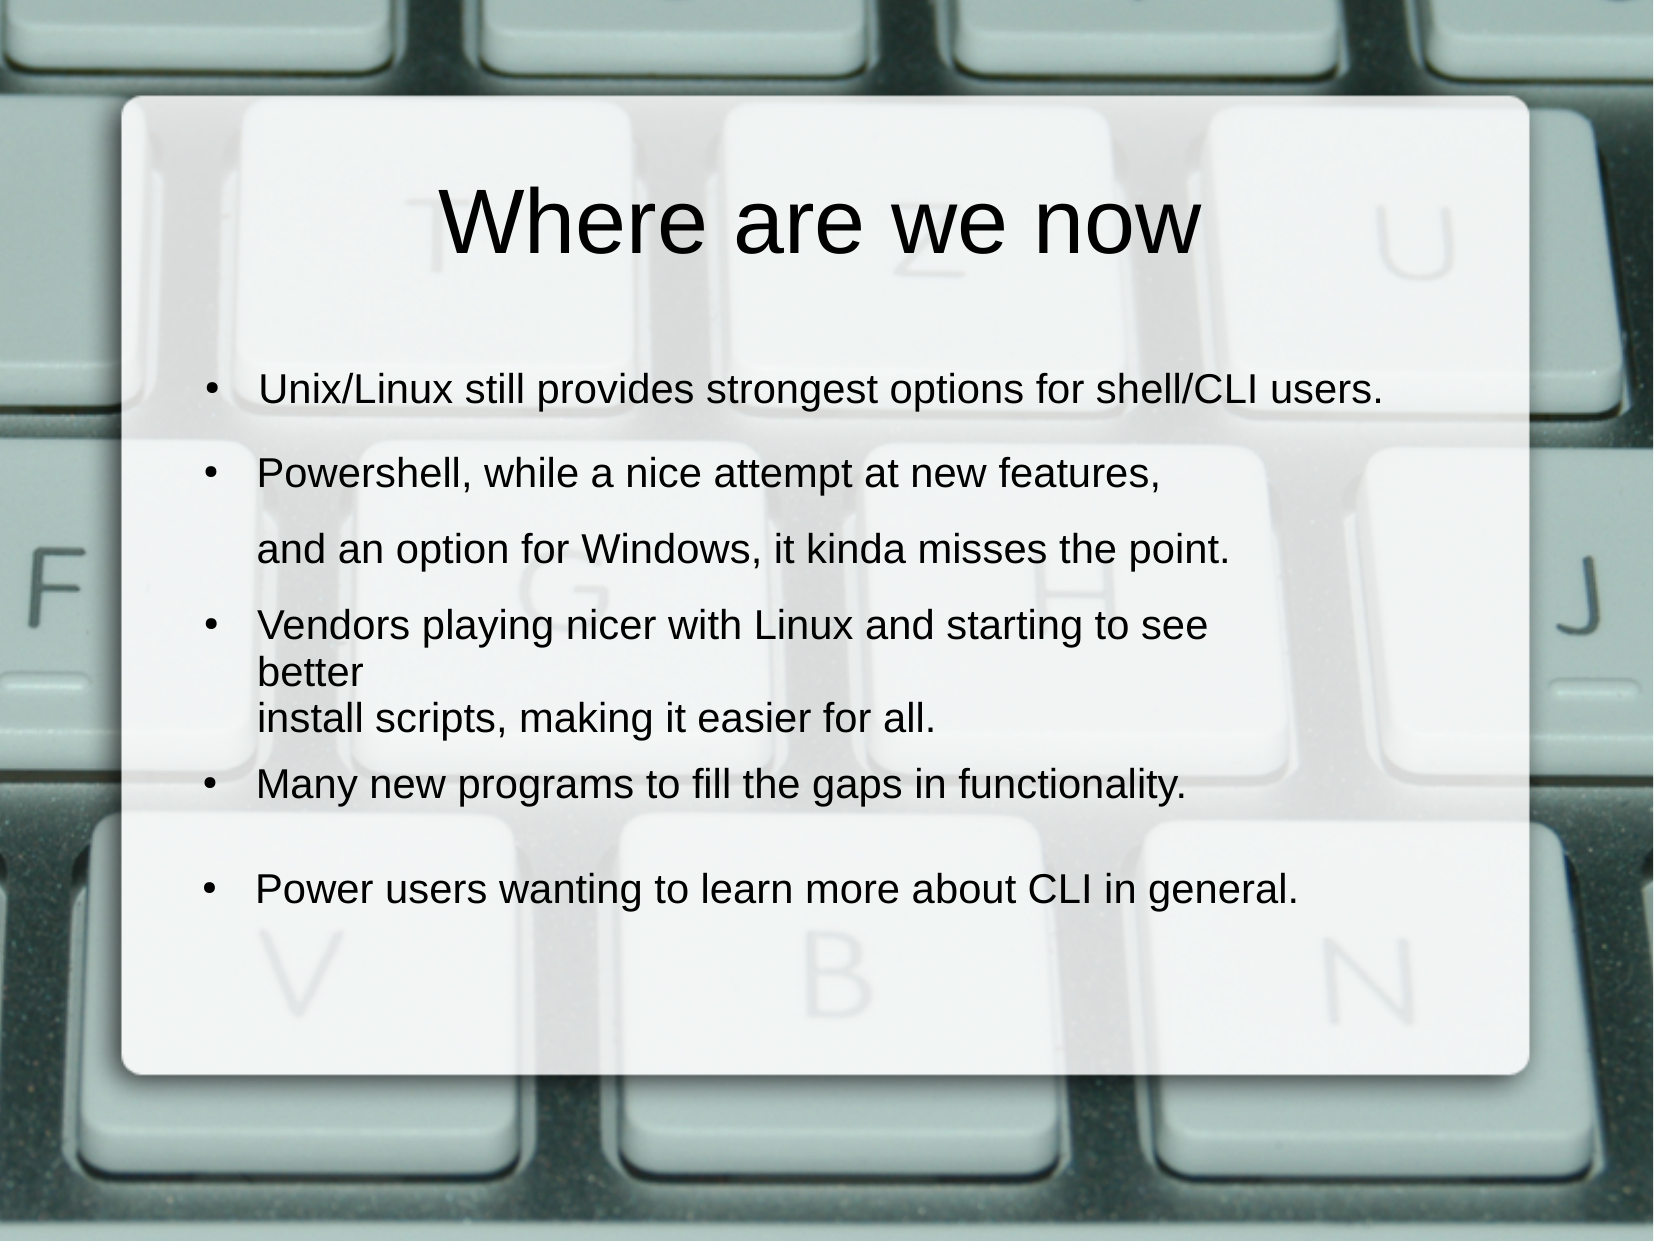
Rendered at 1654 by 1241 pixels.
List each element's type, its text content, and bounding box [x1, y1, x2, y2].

title Where are we now [135, 117, 1506, 325]
text_box Many new programs to fill the gaps in functionality. [185, 761, 1218, 808]
text_box Vendors playing nicer with Linux and starting to see better install scripts, making it easier for all. [171, 594, 1342, 749]
picture [0, 0, 1654, 1241]
text_box Powershell, while a nice attempt at new features, and an option for Windows, it kinda misses the point. [185, 450, 1616, 573]
text_box Power users wanting to learn more about CLI in general. [184, 865, 1329, 912]
text_box Unix/Linux still provides strongest options for shell/CLI users. [187, 365, 1414, 413]
